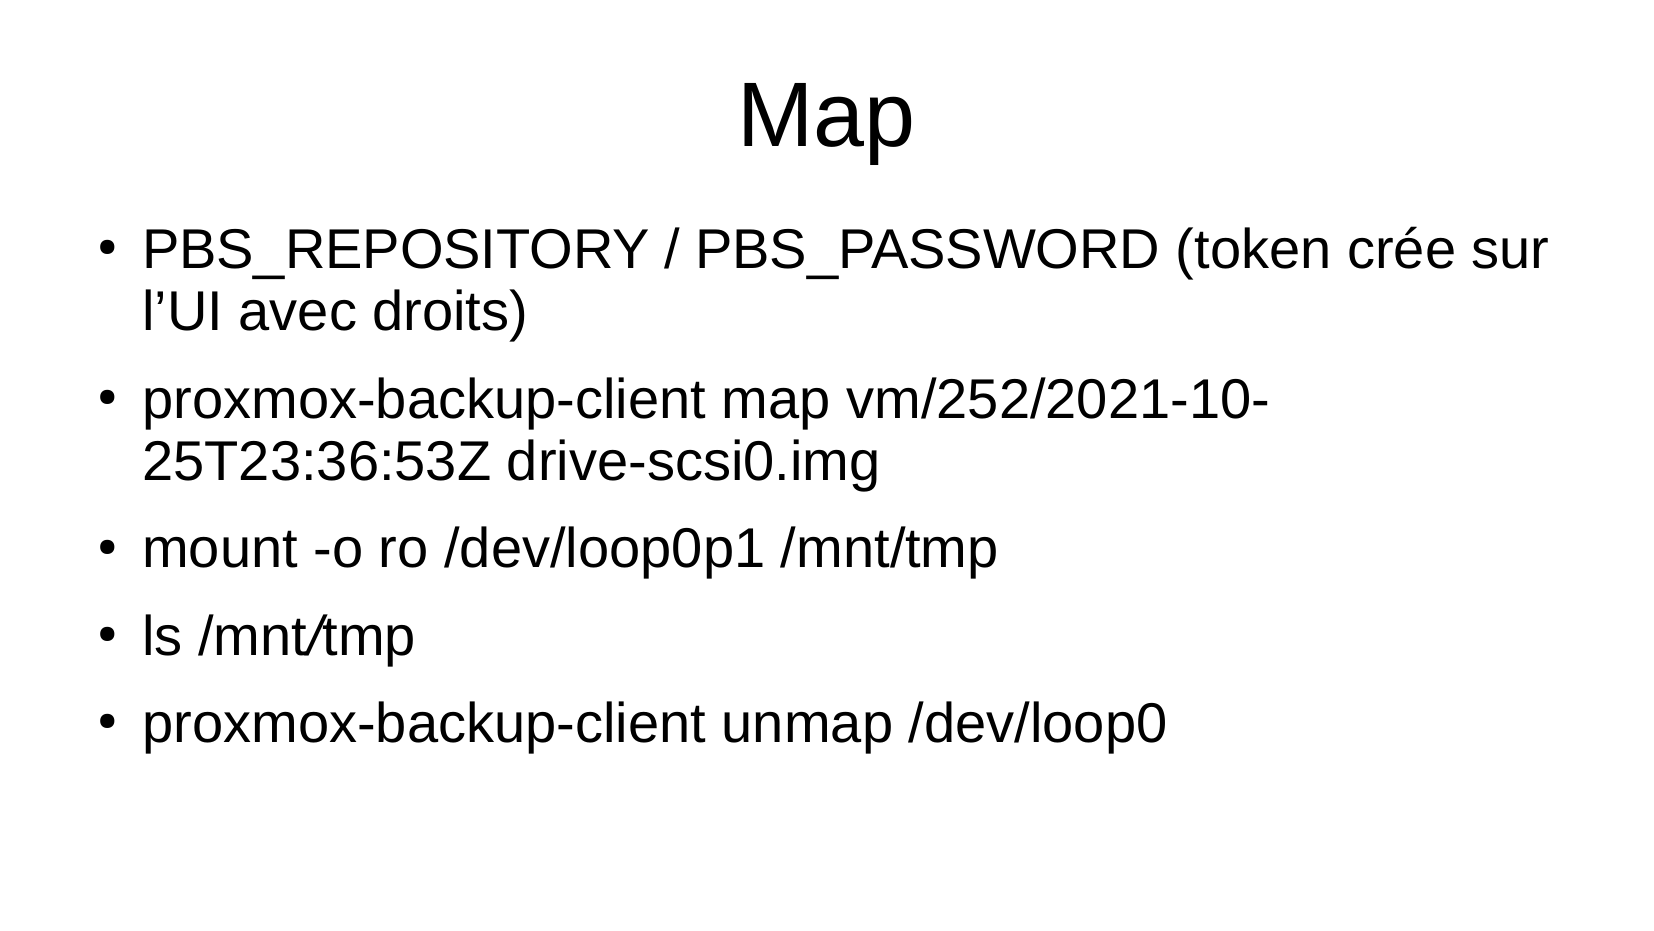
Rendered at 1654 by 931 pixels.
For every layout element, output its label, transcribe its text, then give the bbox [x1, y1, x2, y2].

list PBS_REPOSITORY / PBS_PASSWORD (token crée sur l’UI avec droits) proxmox-backup-client map vm/252/2021-10-25T23:36:53Z drive-scsi0.img mount -o ro /dev/loop0p1 /mnt/tmp ls /mnt/tmp proxmox-backup-client unmap /dev/loop0 [82, 217, 1571, 758]
title Map [82, 37, 1571, 193]
